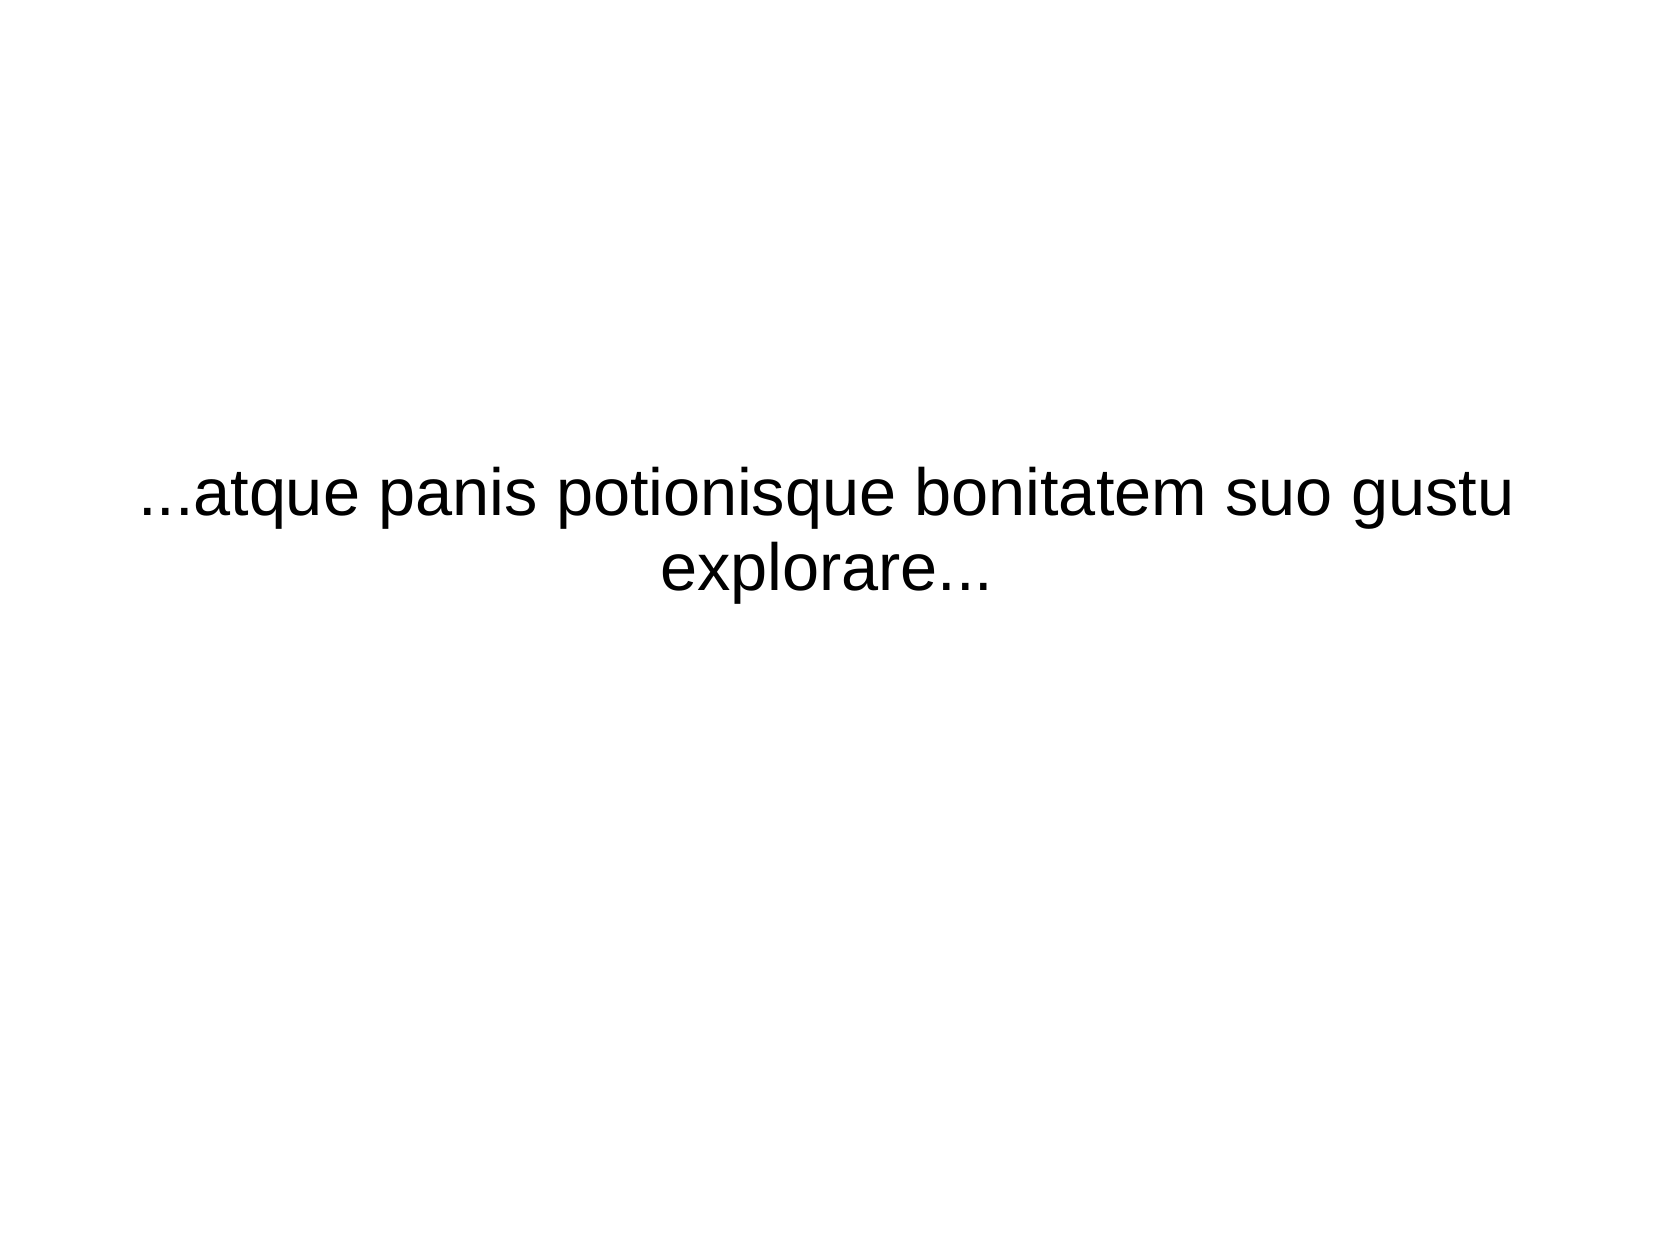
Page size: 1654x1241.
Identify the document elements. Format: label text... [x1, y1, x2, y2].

subtitle ...atque panis potionisque bonitatem suo gustu explorare... [82, 49, 1571, 1010]
